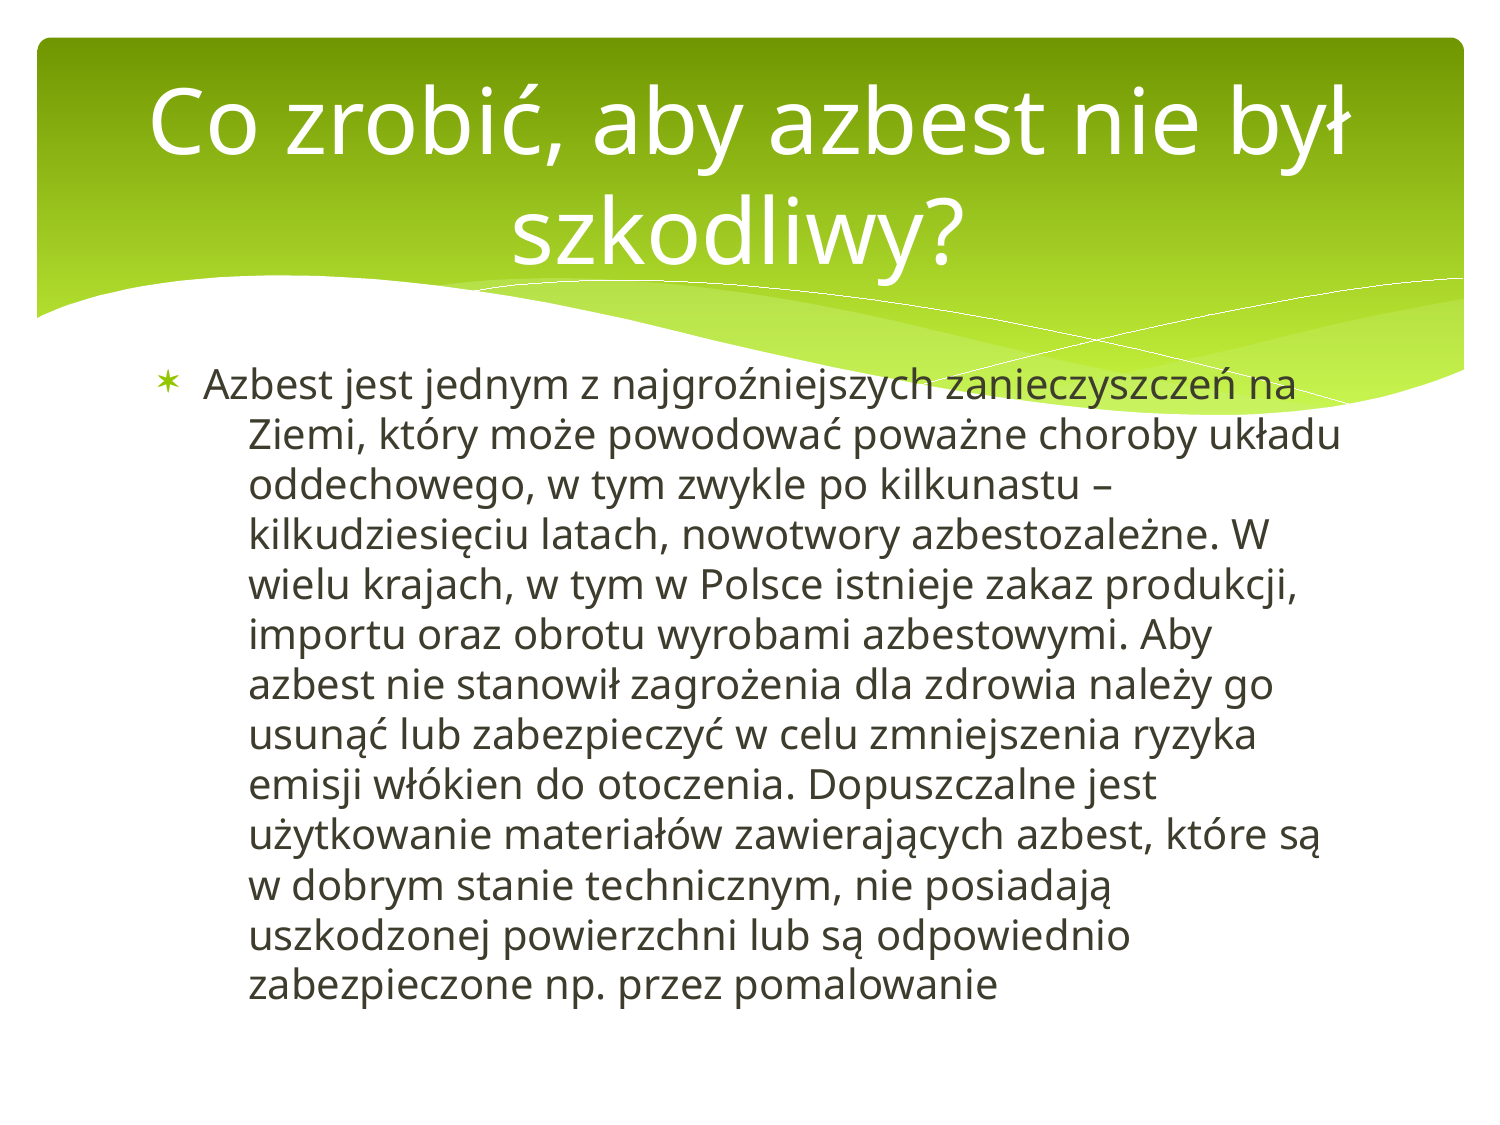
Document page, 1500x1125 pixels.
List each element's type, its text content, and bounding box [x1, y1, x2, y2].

title Co zrobić, aby azbest nie był szkodliwy? [75, 55, 1426, 262]
list Azbest jest jednym z najgroźniejszych zanieczyszczeń na Ziemi, który może powodować poważne choroby układu oddechowego, w tym zwykle po kilkunastu – kilkudziesięciu latach, nowotwory azbestozależne. W wielu krajach, w tym w Polsce istnieje zakaz produkcji, importu oraz obrotu wyrobami azbestowymi. Aby azbest nie stanowił zagrożenia dla zdrowia należy go usunąć lub zabezpieczyć w celu zmniejszenia ryzyka emisji włókien do otoczenia. Dopuszczalne jest użytkowanie materiałów zawierających azbest, które są w dobrym stanie technicznym, nie posiadają uszkodzonej powierzchni lub są odpowiednio zabezpieczone np. przez pomalowanie [143, 349, 1359, 1036]
